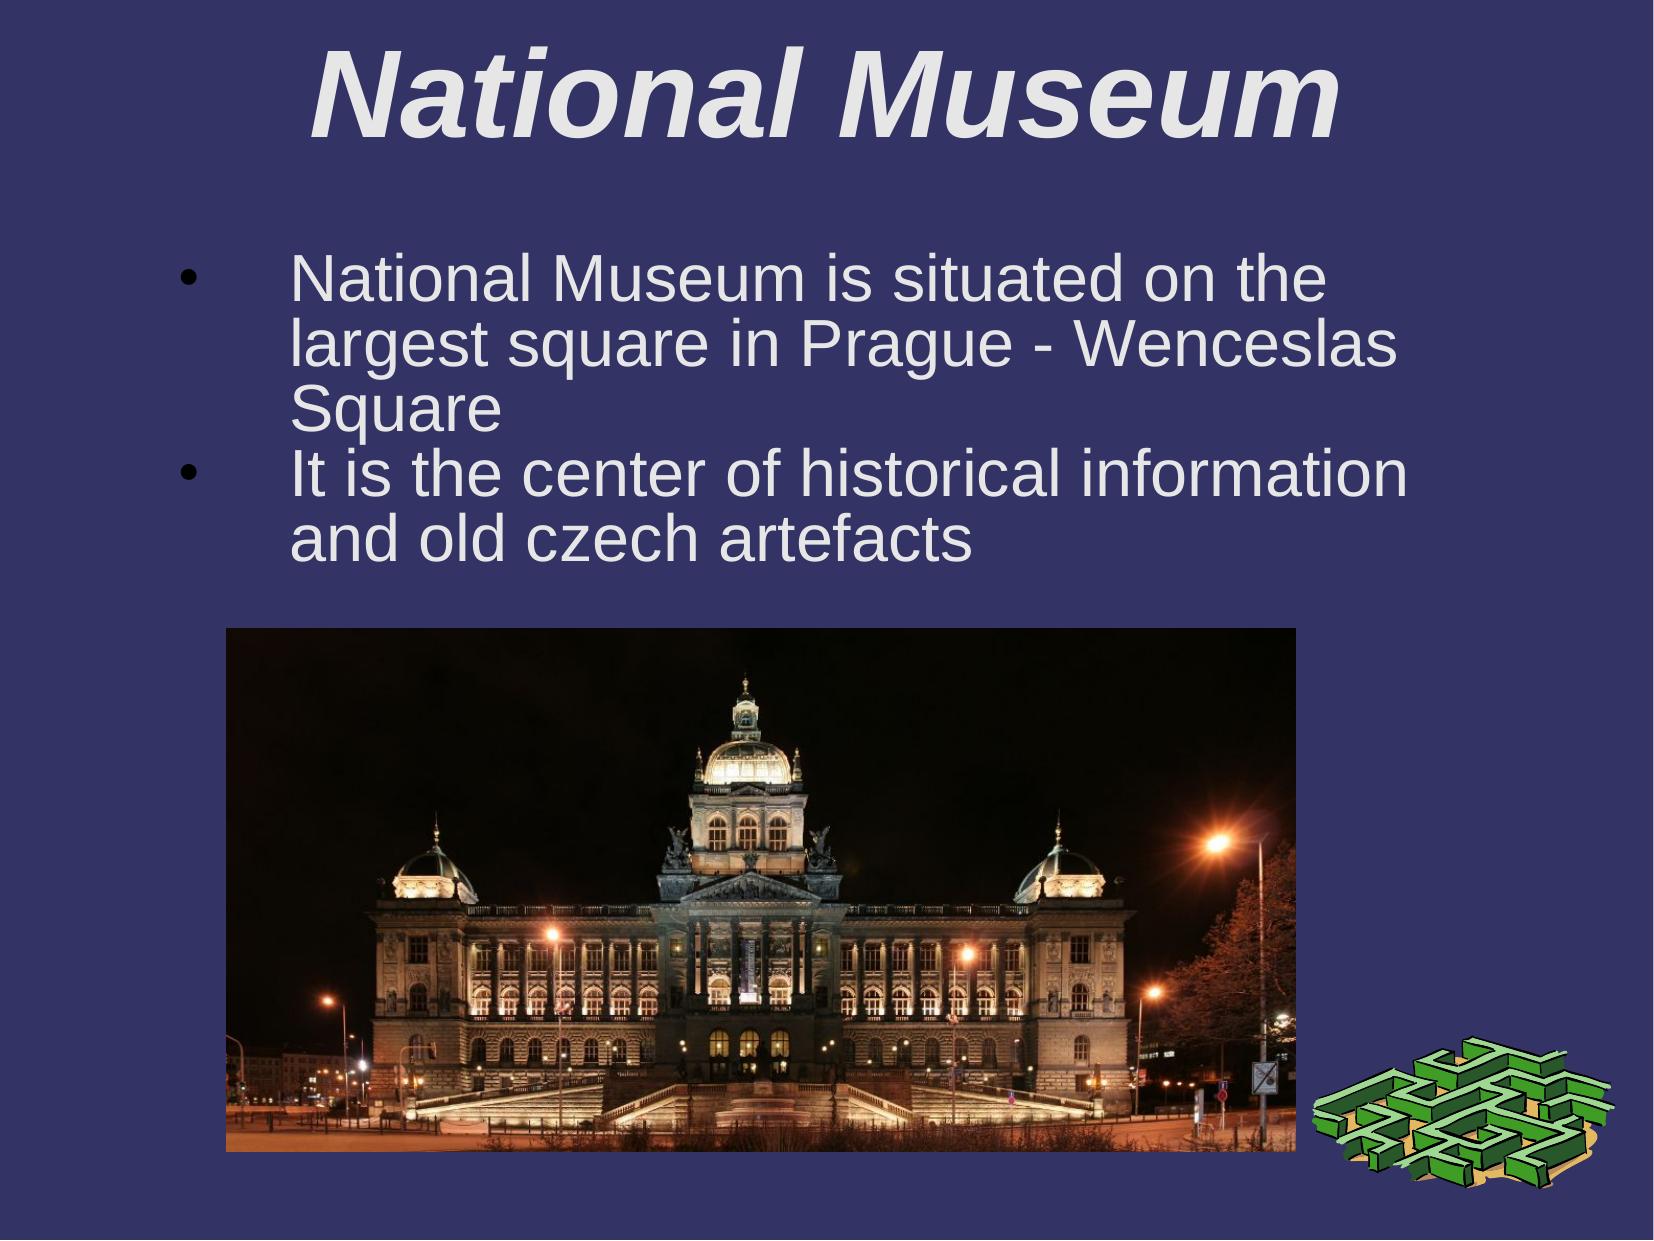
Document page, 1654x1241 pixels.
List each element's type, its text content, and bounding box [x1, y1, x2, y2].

title National Museum [121, 7, 1533, 179]
picture [226, 628, 1296, 1152]
list National Museum is situated on the largest square in Prague - Wenceslas Square It is the center of historical information and old czech artefacts [177, 236, 1505, 580]
